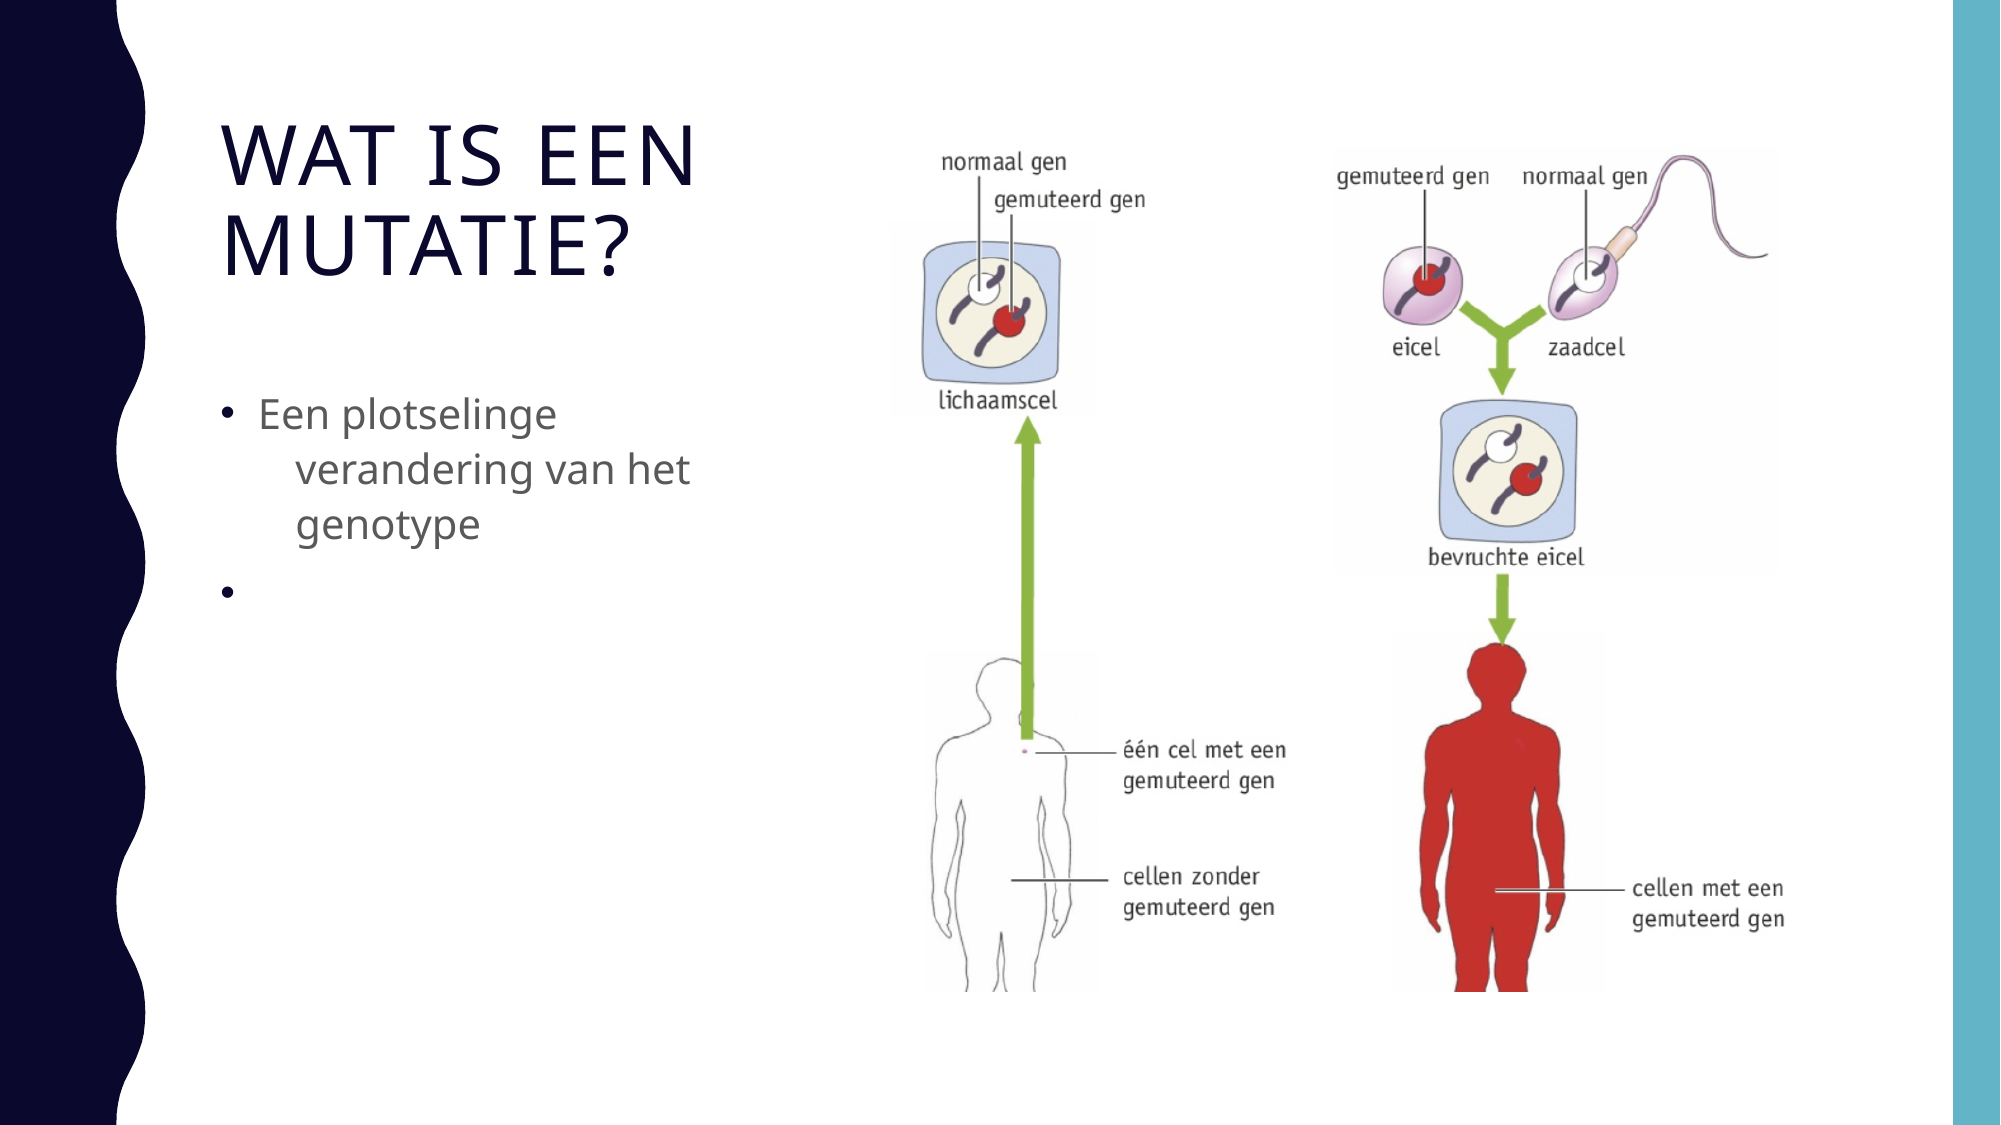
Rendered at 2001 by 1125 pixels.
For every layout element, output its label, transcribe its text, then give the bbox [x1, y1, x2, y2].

list Een plotselinge verandering van het genotype [205, 375, 761, 1022]
picture [866, 138, 1850, 992]
title Wat is een mutatie? [205, 105, 761, 375]
